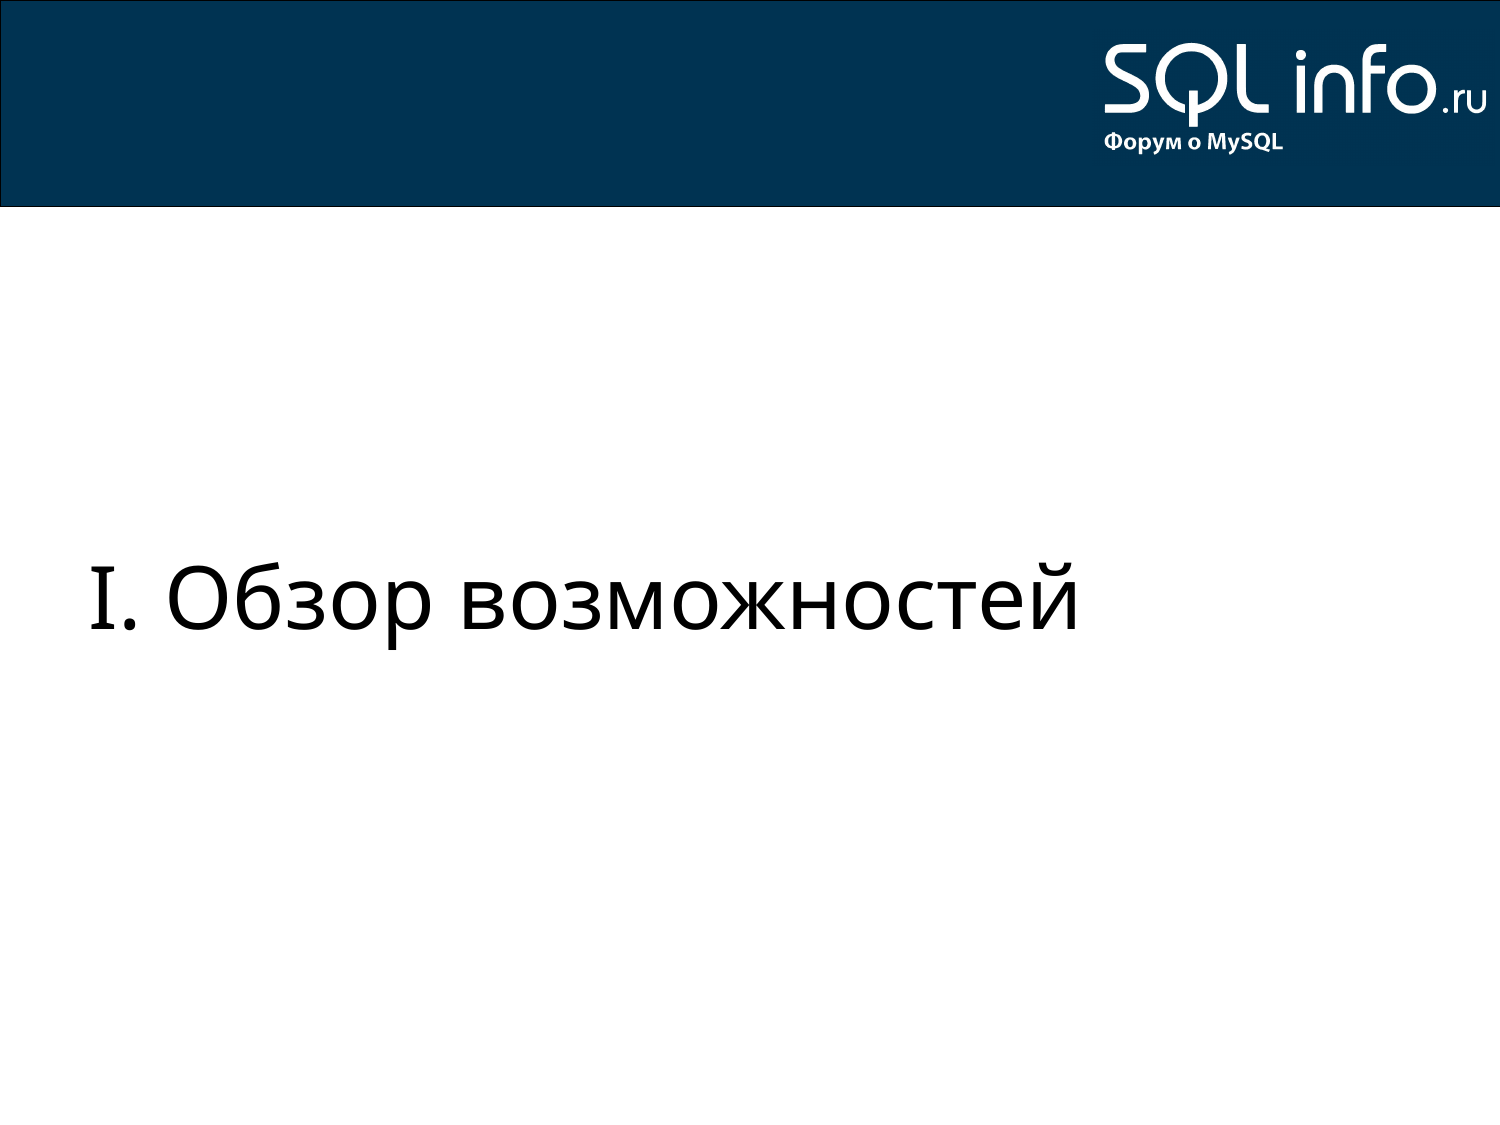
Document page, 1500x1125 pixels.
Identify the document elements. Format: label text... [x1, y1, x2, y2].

picture [1092, 29, 1495, 166]
title I. Обзор возможностей [88, 501, 1439, 690]
